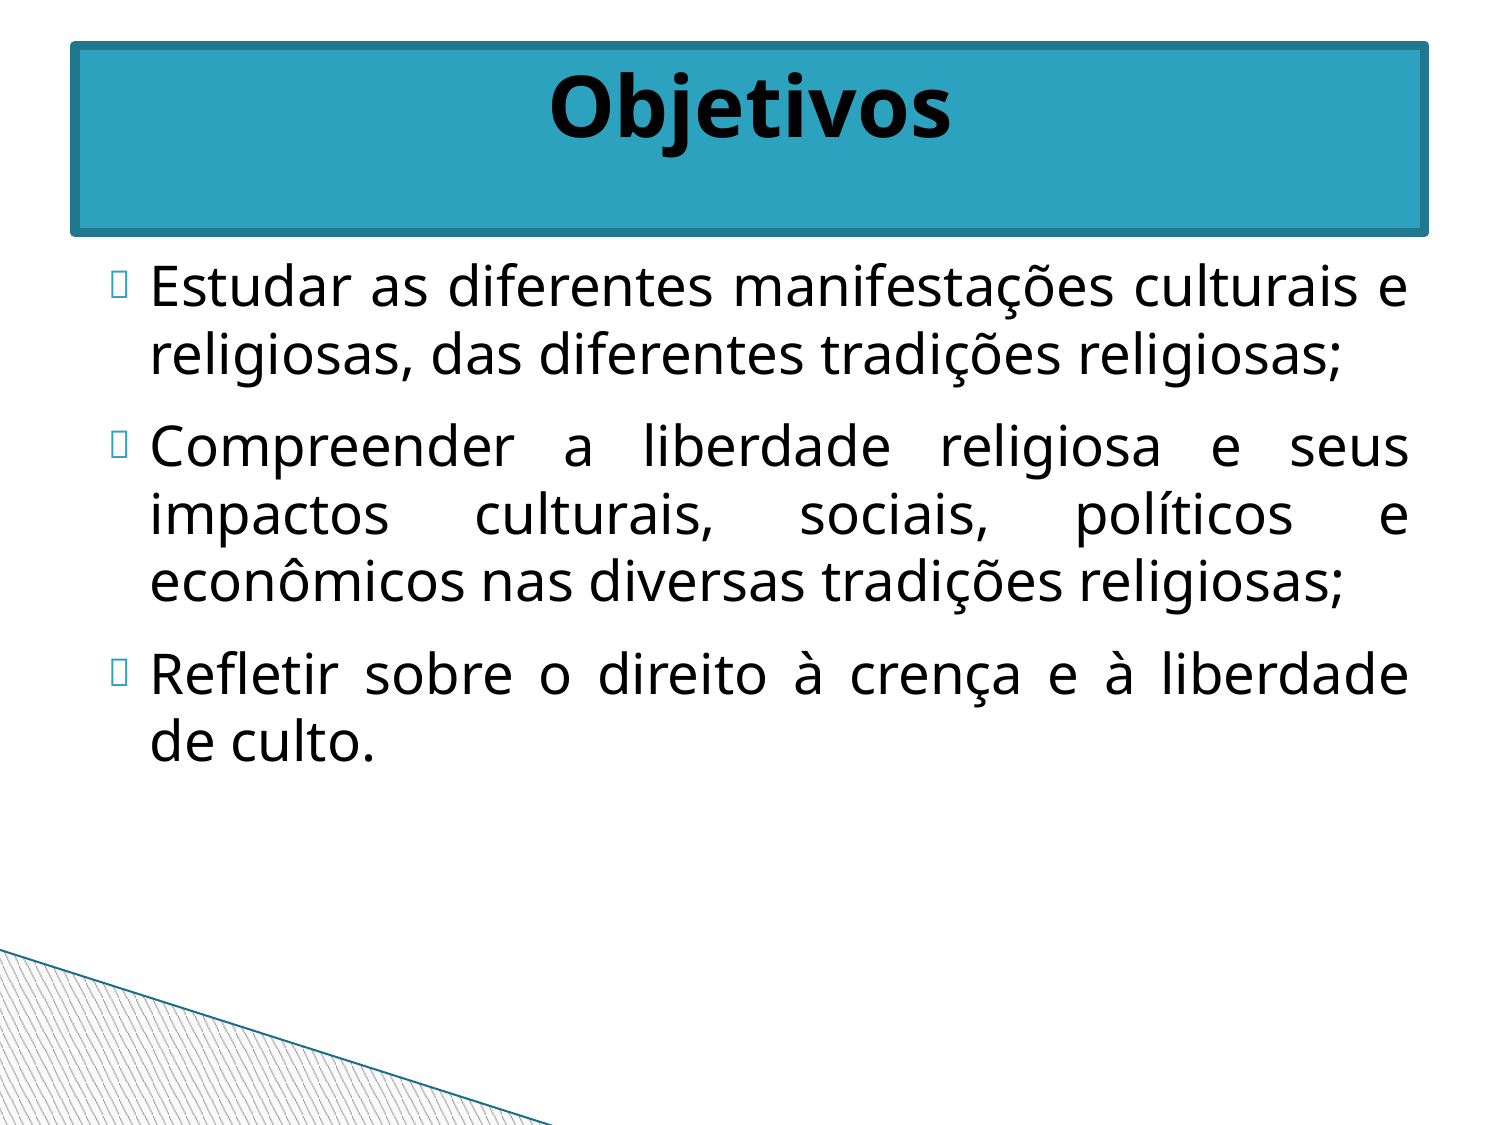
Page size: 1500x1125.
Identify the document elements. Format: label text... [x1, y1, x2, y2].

list Estudar as diferentes manifestações culturais e religiosas, das diferentes tradições religiosas; Compreender a liberdade religiosa e seus impactos culturais, sociais, políticos e econômicos nas diversas tradições religiosas; Refletir sobre o direito à crença e à liberdade de culto. [75, 243, 1425, 986]
title Objetivos [75, 45, 1425, 233]
picture [0, 952, 543, 1125]
